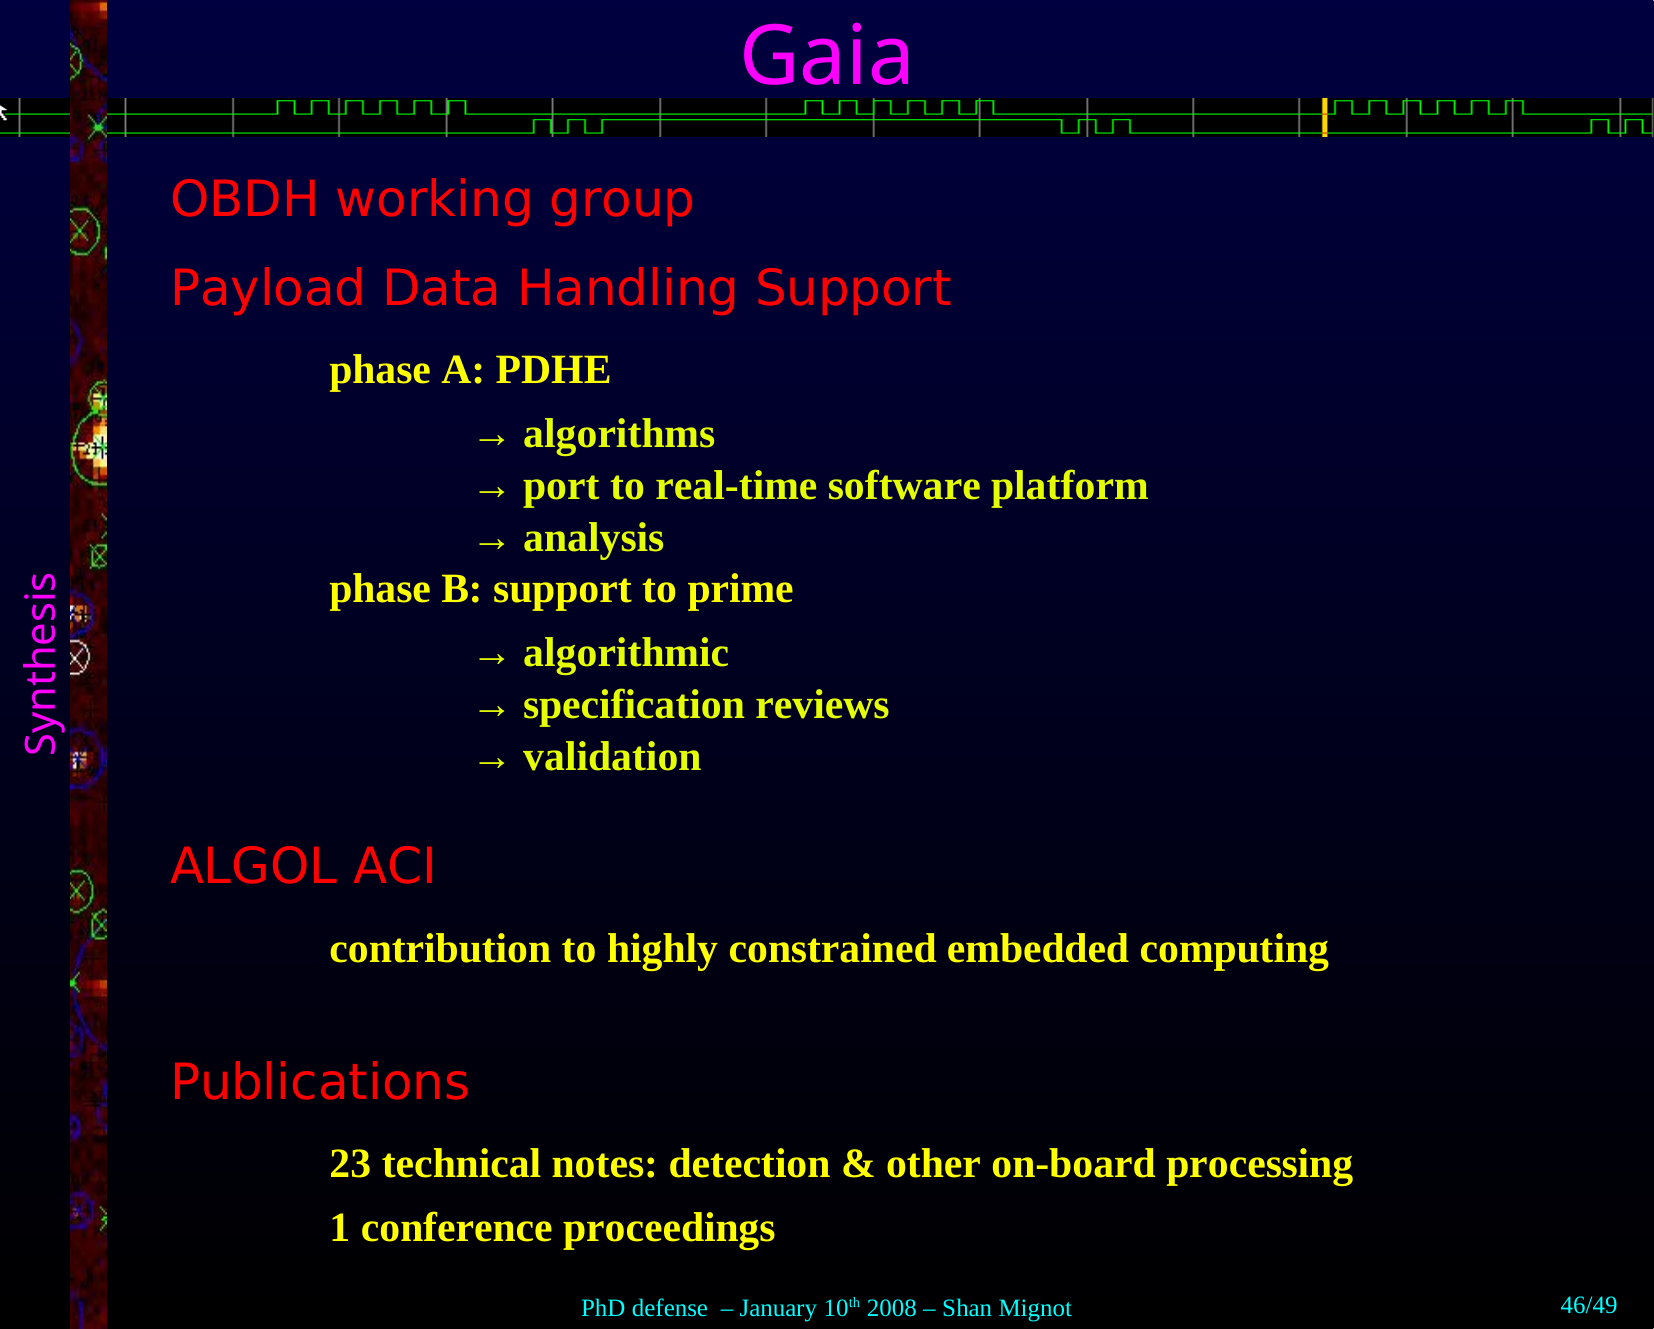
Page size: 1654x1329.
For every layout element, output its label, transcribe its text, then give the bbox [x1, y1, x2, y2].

text_box PhD defense – January 10th 2008 – Shan Mignot [75, 1251, 1579, 1329]
title Synthesis [0, 0, 137, 1329]
text_box <number>/49 [1521, 1273, 1654, 1329]
list OBDH working group Payload Data Handling Support phase A: PDHE → algorithms → port to real-time software platform → analysis phase B: support to prime → algorithmic → specification reviews → validation ALGOL ACI contribution to highly constrained embedded computing Publications 23 technical notes: detection & other on-board processing 1 conference proceedings [152, 170, 1609, 1273]
picture [1534, 98, 1654, 137]
title Gaia [137, 0, 1534, 163]
